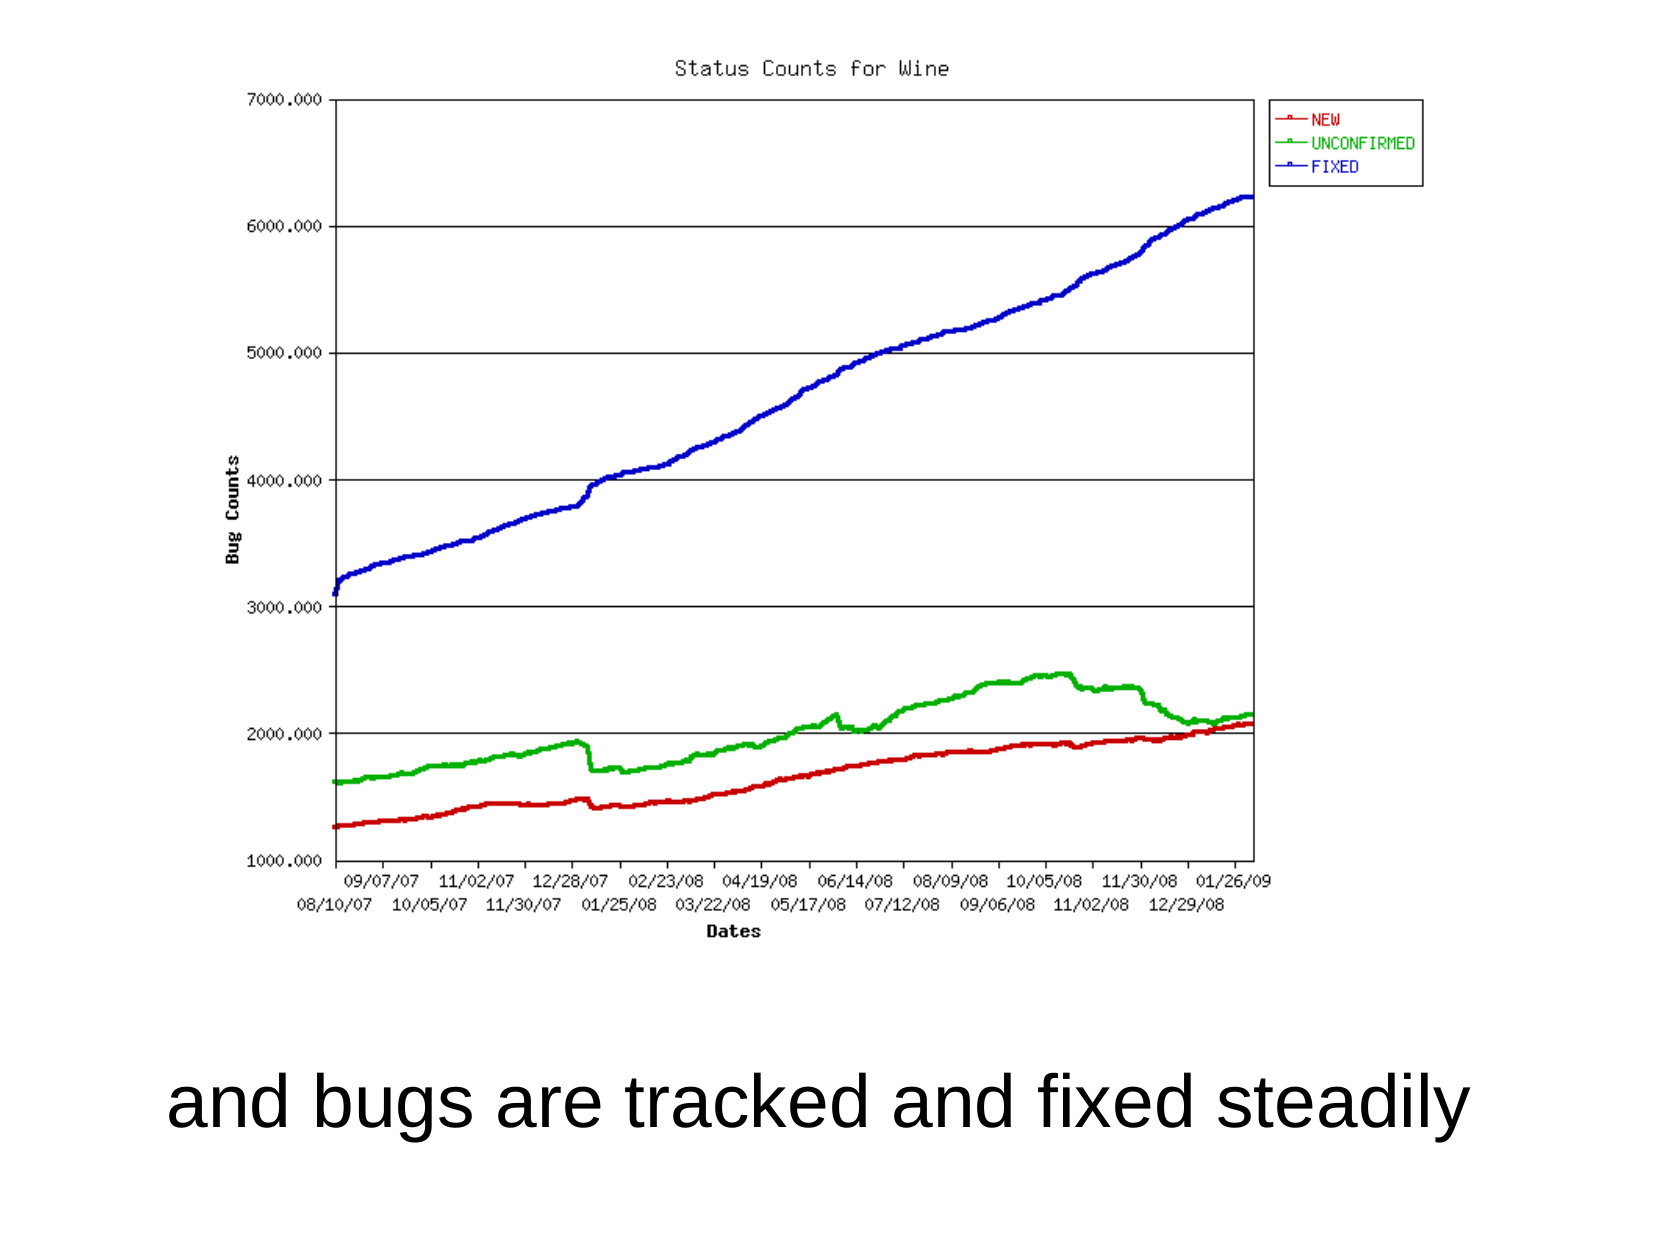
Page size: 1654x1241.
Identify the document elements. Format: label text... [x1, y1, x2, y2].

title and bugs are tracked and fixed steadily [74, 1007, 1563, 1201]
picture [187, 37, 1438, 976]
